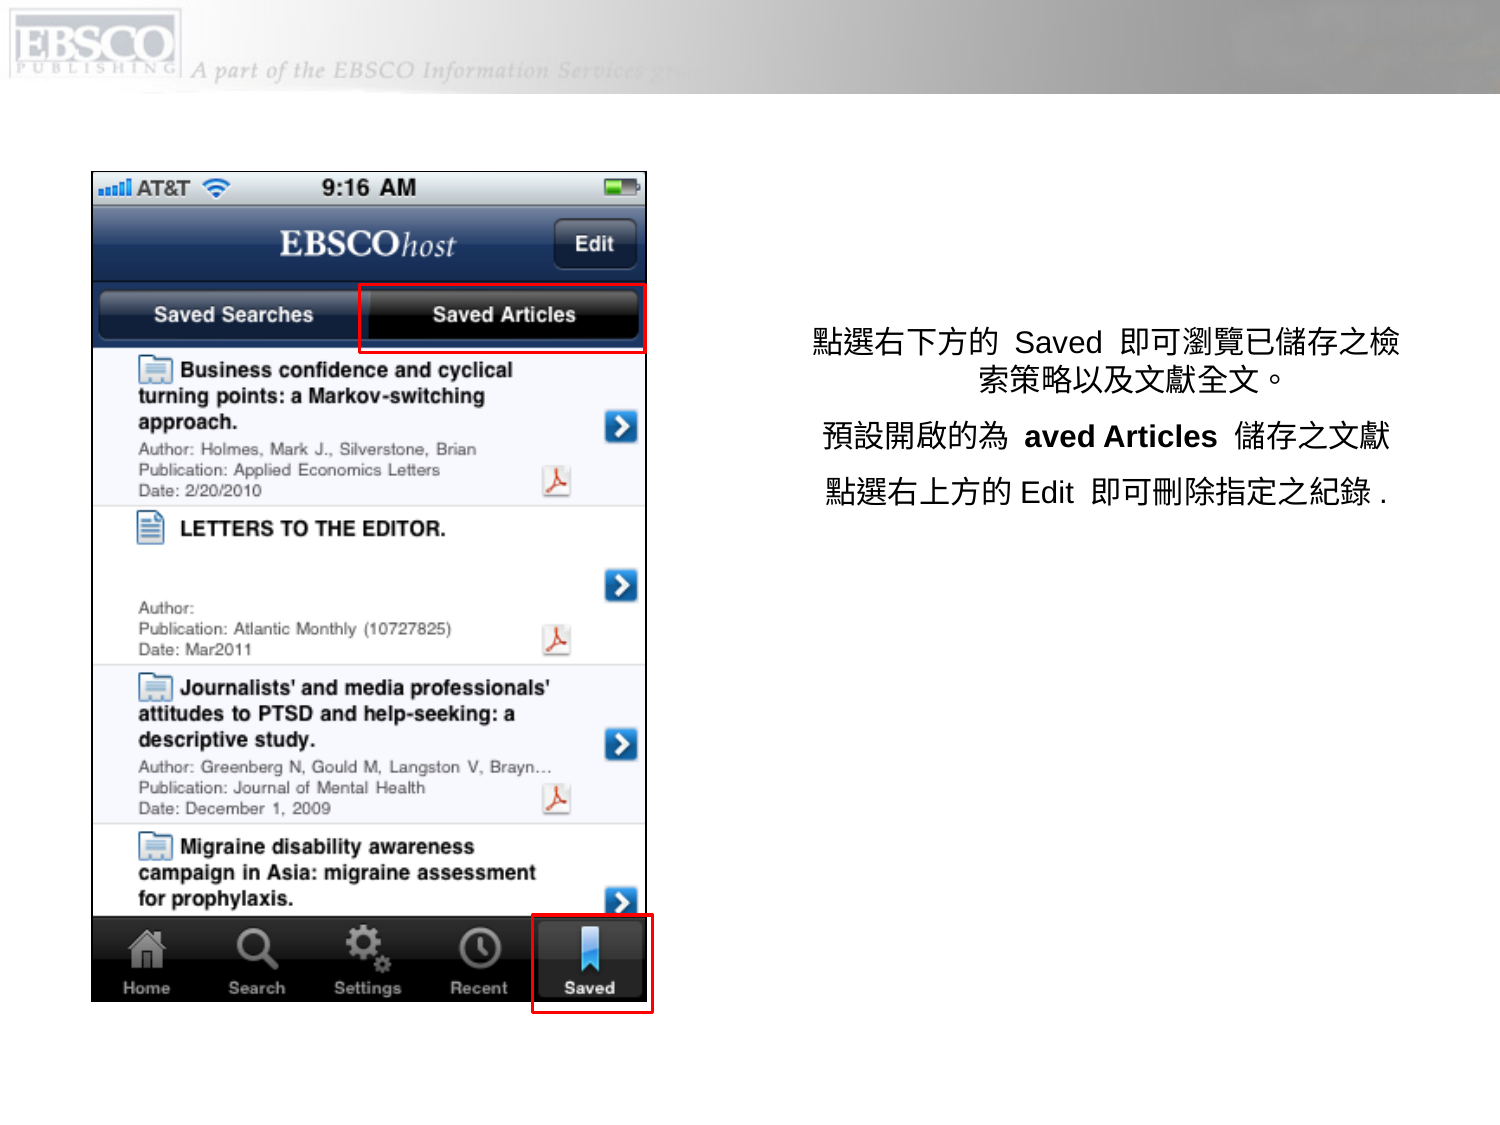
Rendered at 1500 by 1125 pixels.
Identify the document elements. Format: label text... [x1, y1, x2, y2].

picture [0, 0, 1500, 94]
picture [534, 917, 646, 1001]
text_box 點選右下方的 Saved 即可瀏覽已儲存之檢索策略以及文獻全文。 預設開啟的為 aved Articles 儲存之文獻 點選右上方的Edit 即可刪除指定之紀錄. [694, 315, 1426, 577]
picture [361, 286, 643, 351]
picture [92, 172, 646, 1001]
